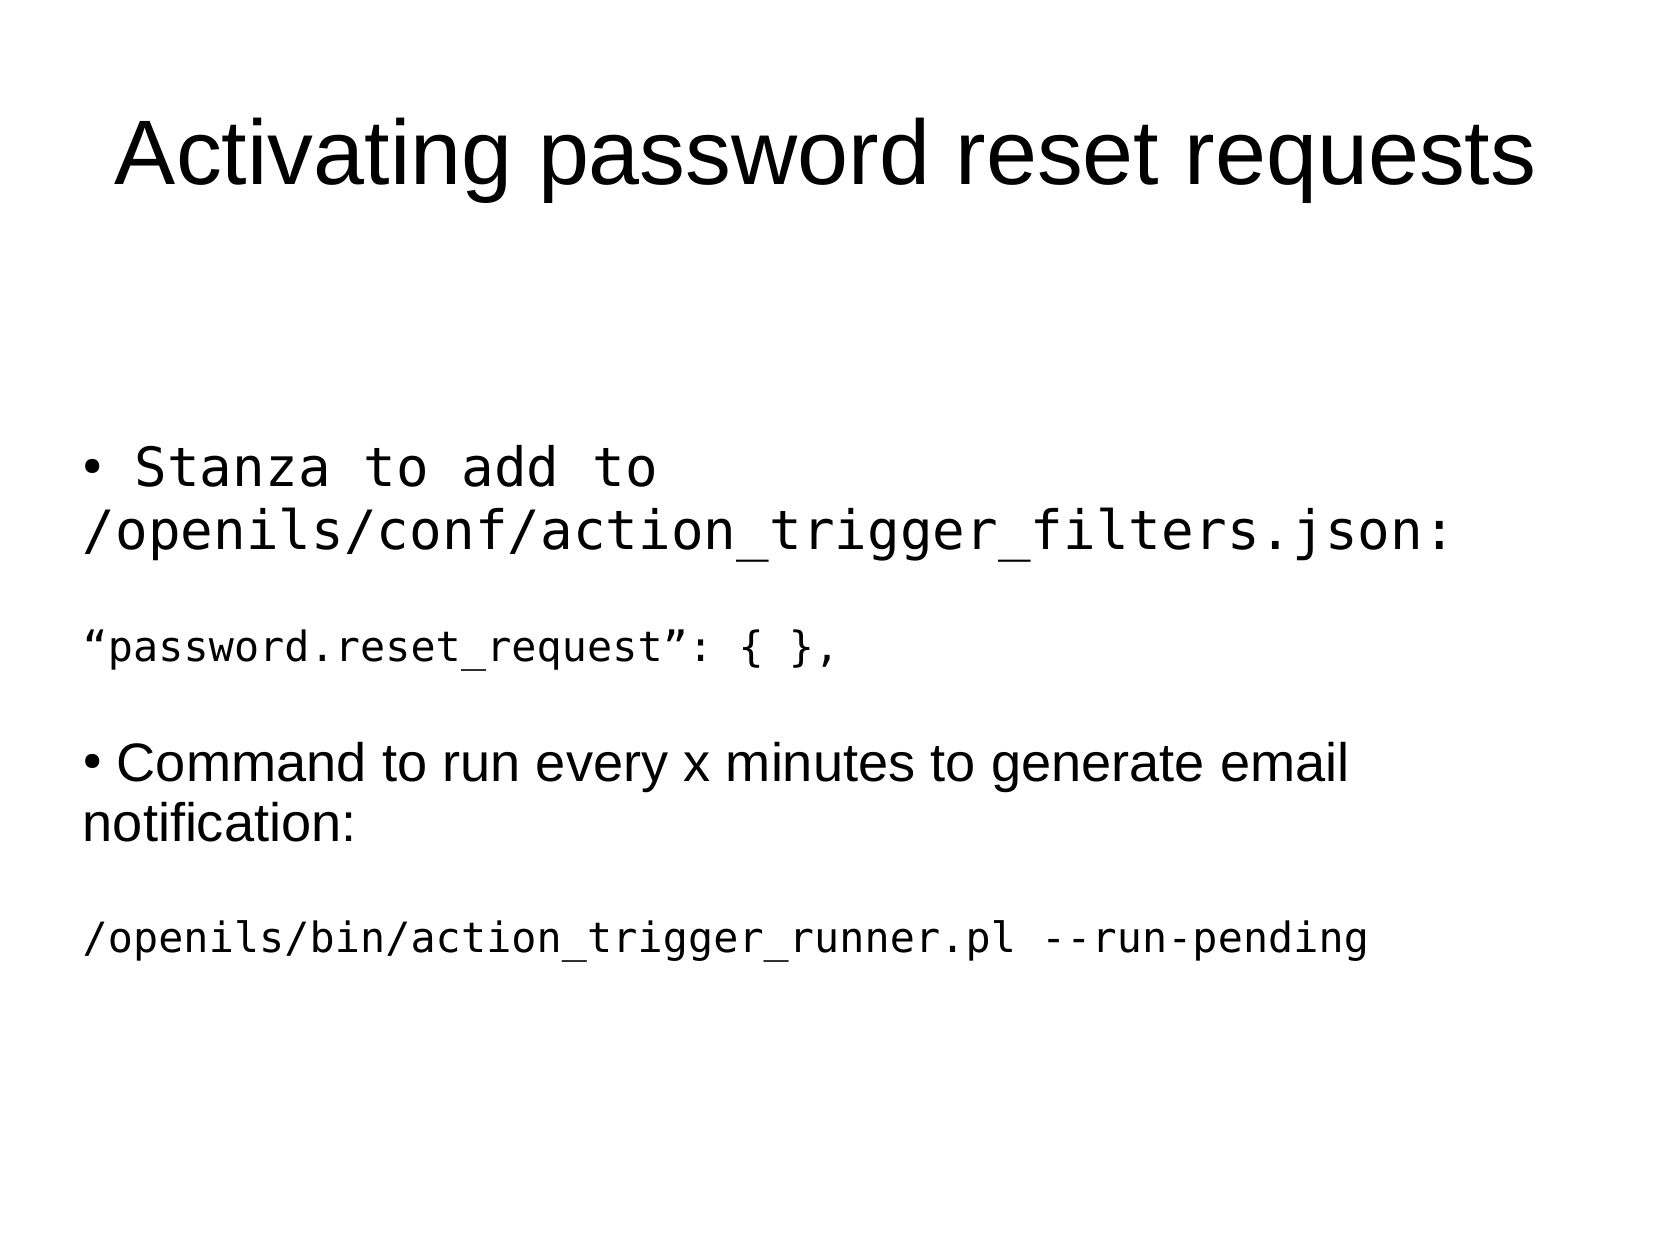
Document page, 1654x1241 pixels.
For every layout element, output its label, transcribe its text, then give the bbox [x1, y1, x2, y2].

subtitle Stanza to add to /openils/conf/action_trigger_filters.json: “password.reset_request”: { }, Command to run every x minutes to generate email notification: /openils/bin/action_trigger_runner.pl --run-pending [82, 297, 1571, 1102]
title Activating password reset requests [82, 56, 1571, 250]
